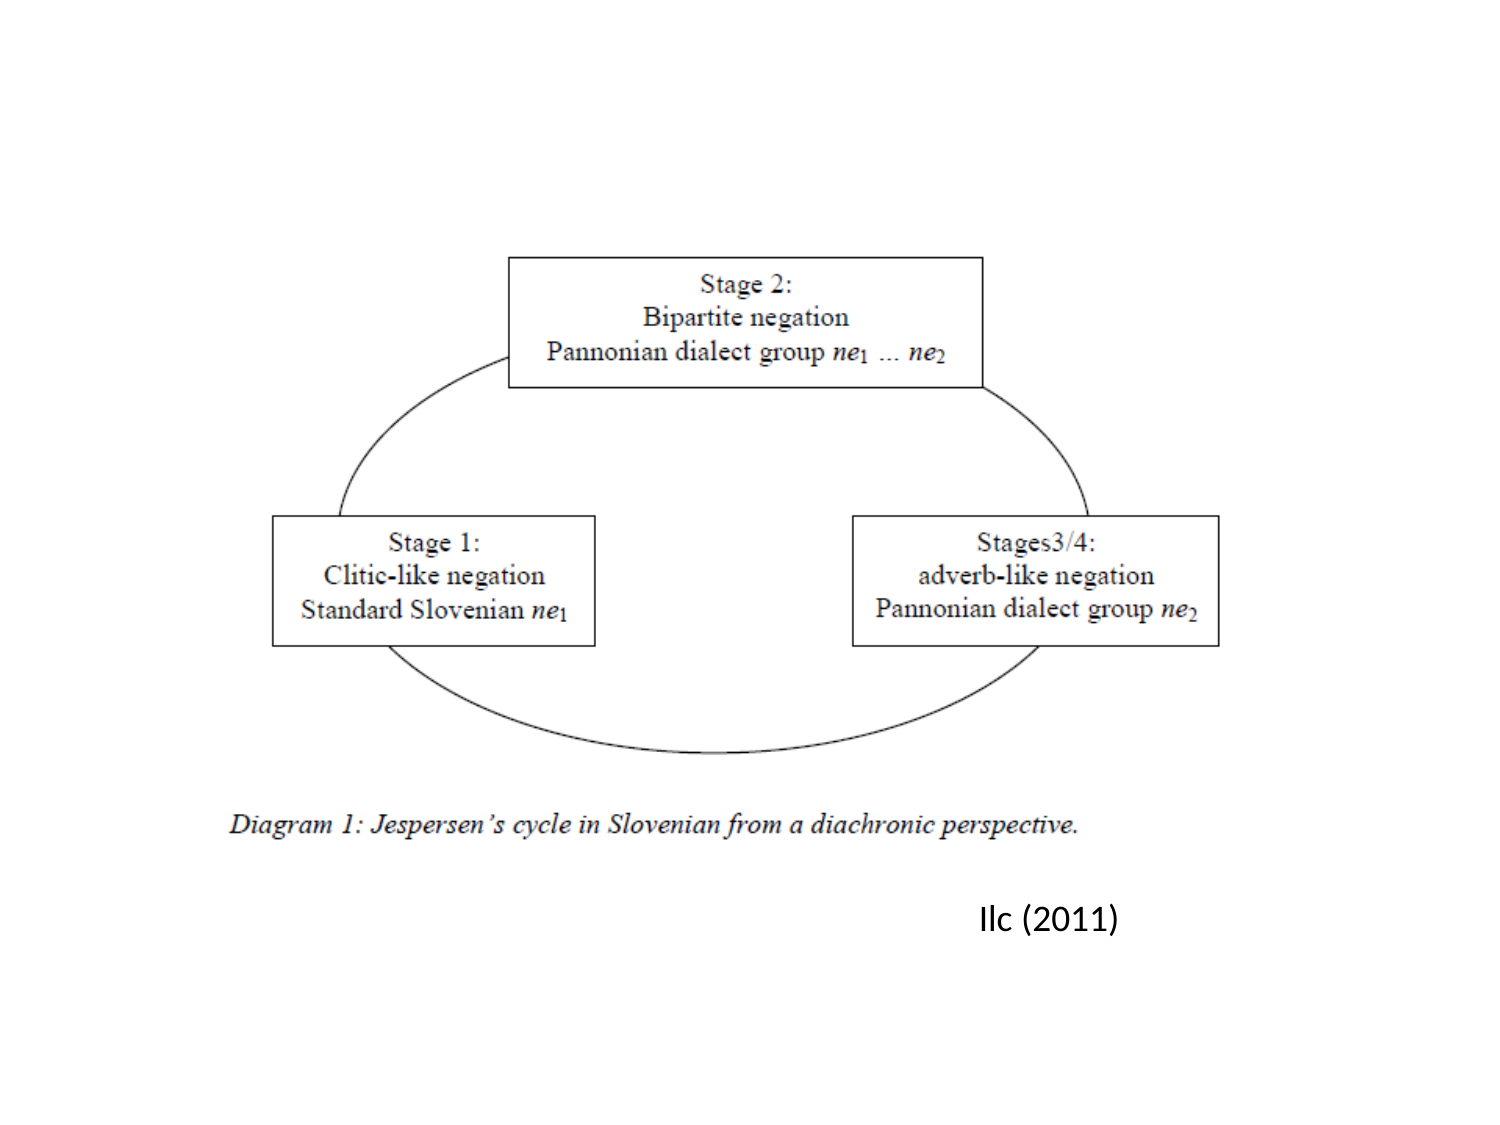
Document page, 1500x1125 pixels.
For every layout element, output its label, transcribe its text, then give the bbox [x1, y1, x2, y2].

text_box Ilc (2011) [963, 886, 1135, 947]
picture [202, 218, 1298, 907]
